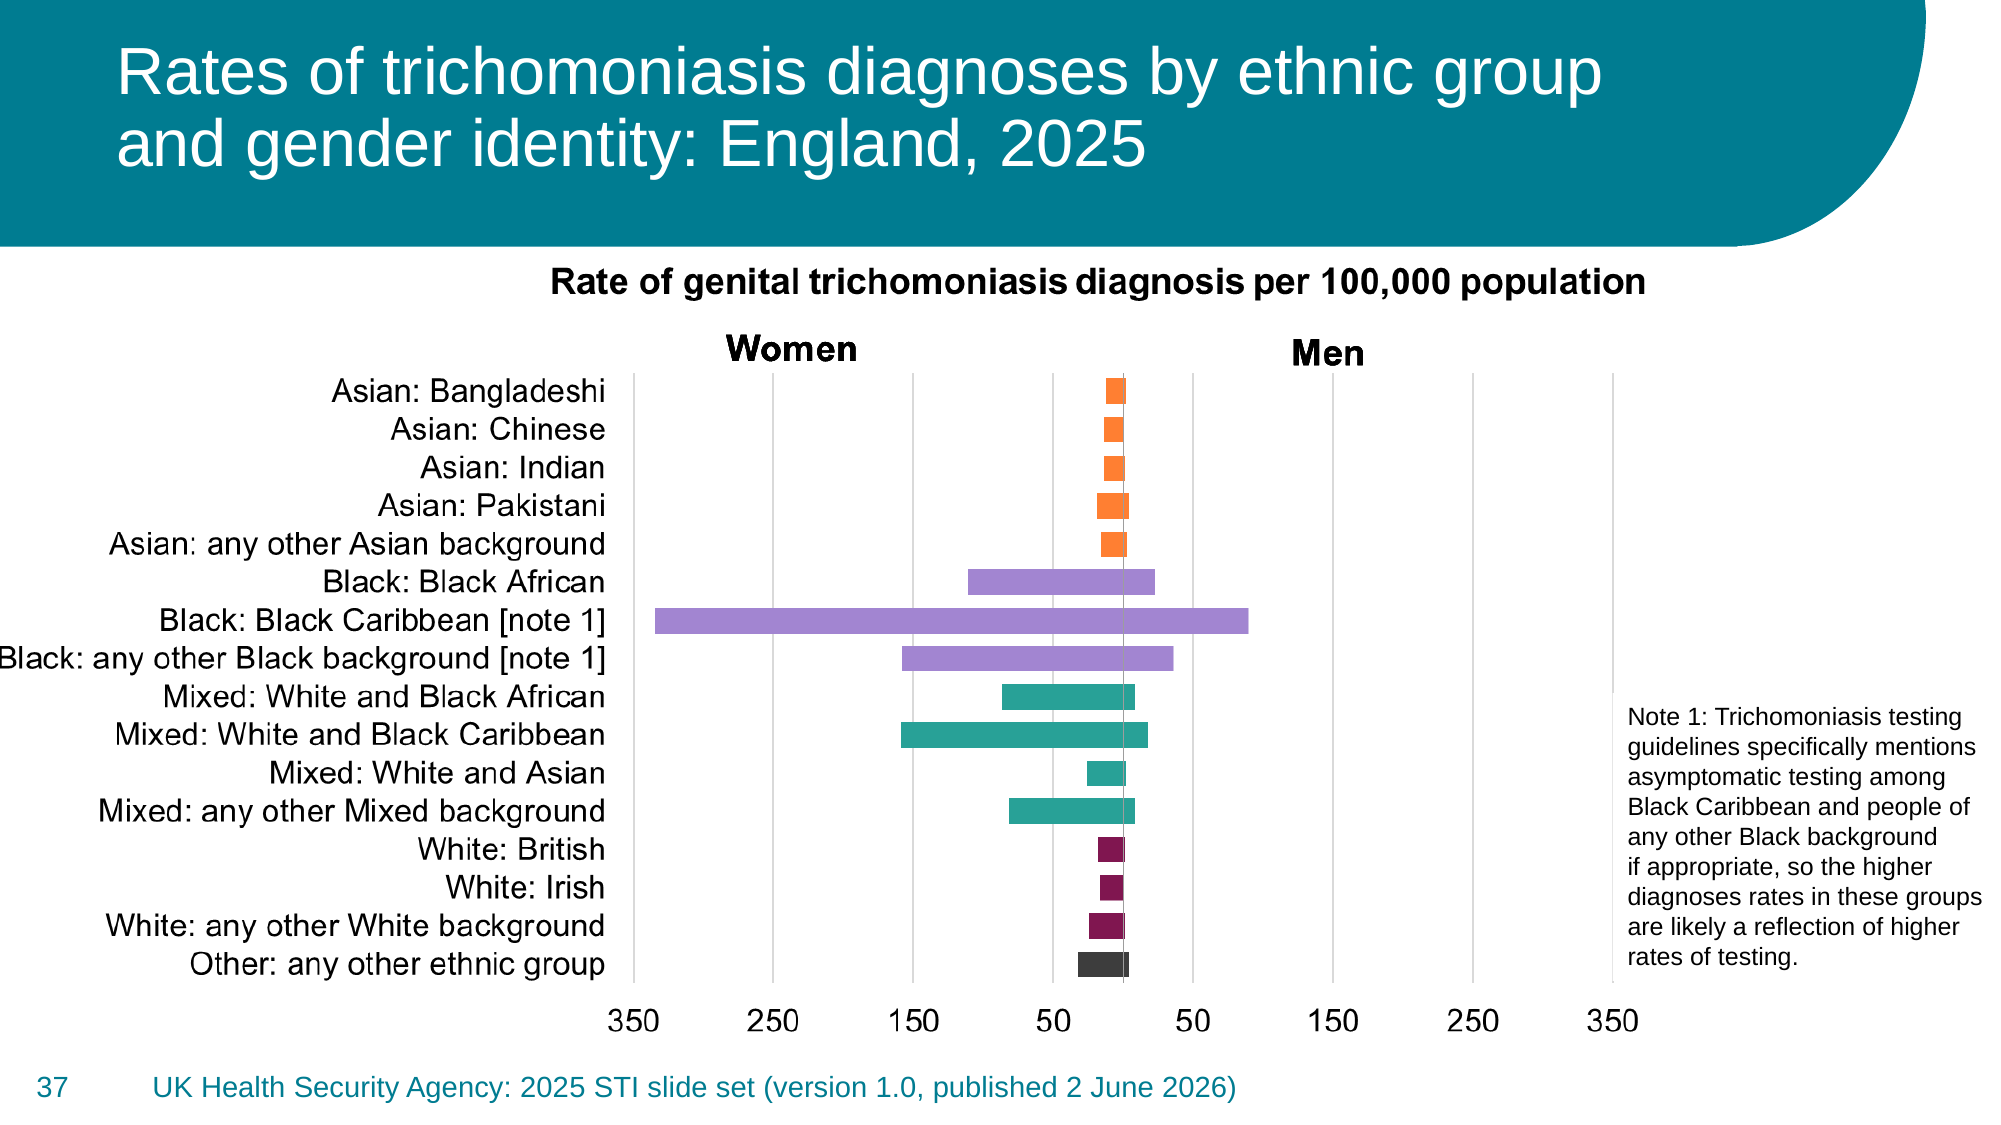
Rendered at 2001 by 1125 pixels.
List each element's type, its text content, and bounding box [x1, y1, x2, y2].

text_box [21, 1056, 120, 1117]
text_box Note 1: Trichomoniasis testing guidelines specifically mentions asymptomatic testing among Black Caribbean and people of any other Black background if appropriate, so the higher diagnoses rates in these groups are likely a reflection of higher rates of testing. [1612, 693, 2000, 981]
text_box UK Health Security Agency: 2025 STI slide set (version 1.0, published 2 June 2026) [137, 1056, 1780, 1116]
title Rates of trichomoniasis diagnoses by ethnic group and gender identity: England, 2025 [101, 29, 1747, 189]
picture [0, 247, 1651, 1057]
